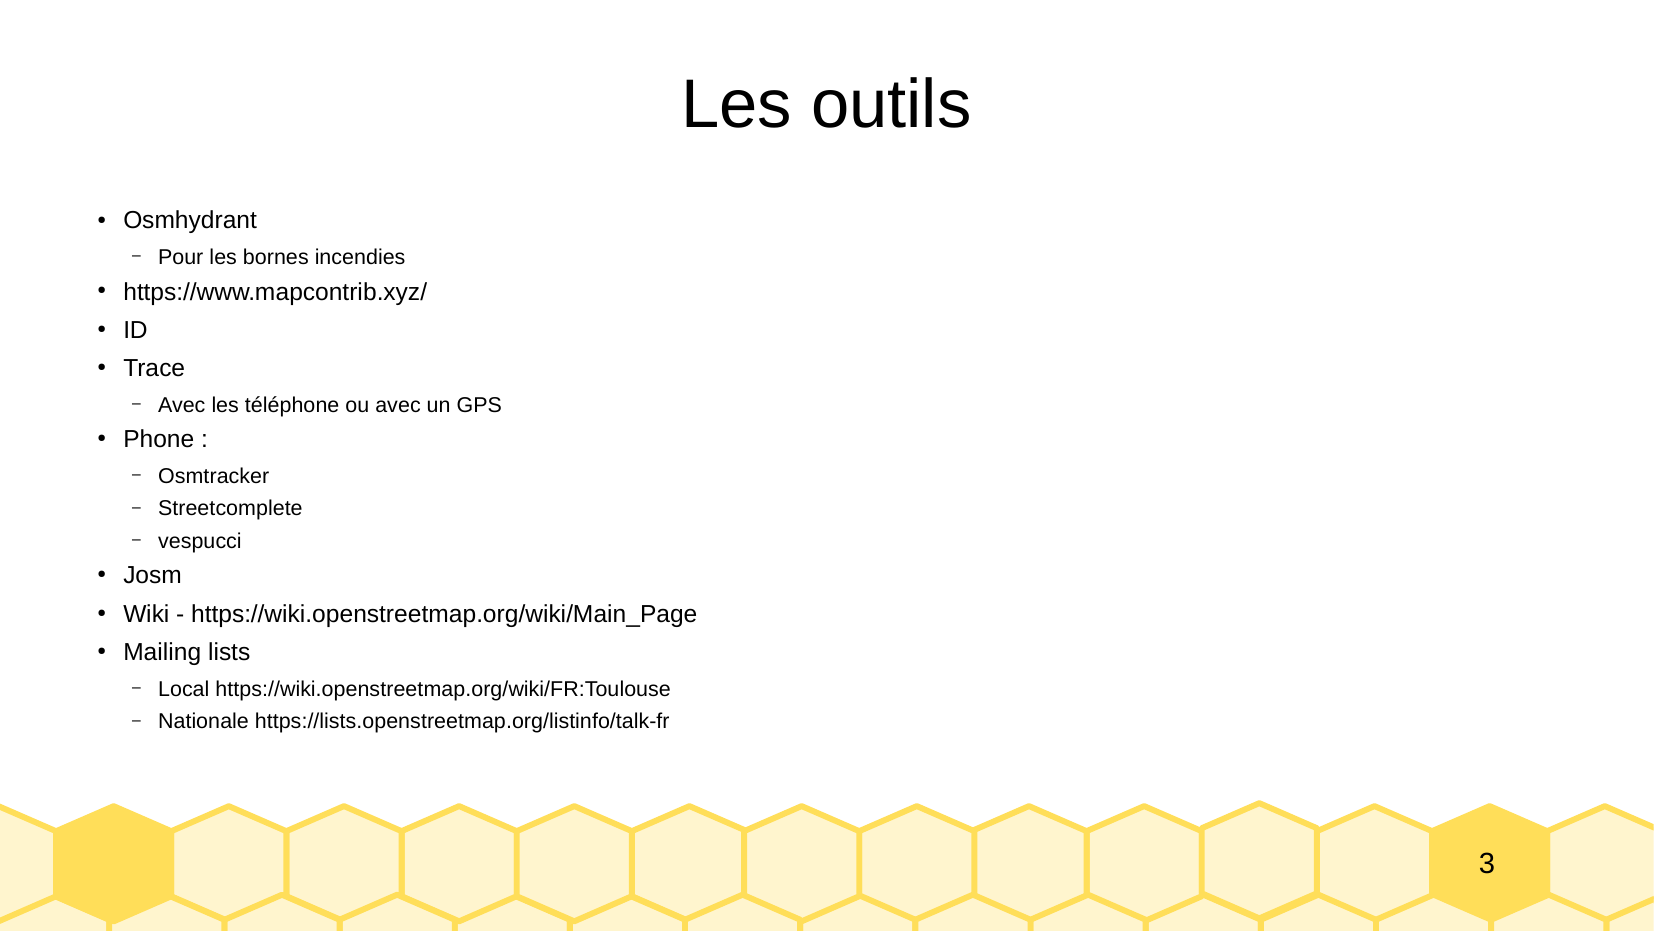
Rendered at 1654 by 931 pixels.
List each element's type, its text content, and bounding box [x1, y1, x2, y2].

list Osmhydrant Pour les bornes incendies https://www.mapcontrib.xyz/ ID Trace Avec les téléphone ou avec un GPS Phone : Osmtracker Streetcomplete vespucci Josm Wiki - https://wiki.openstreetmap.org/wiki/Main_Page Mailing lists Local https://wiki.openstreetmap.org/wiki/FR:Toulouse Nationale https://lists.openstreetmap.org/listinfo/talk-fr [88, 206, 1565, 739]
title Les outils [88, 29, 1565, 178]
